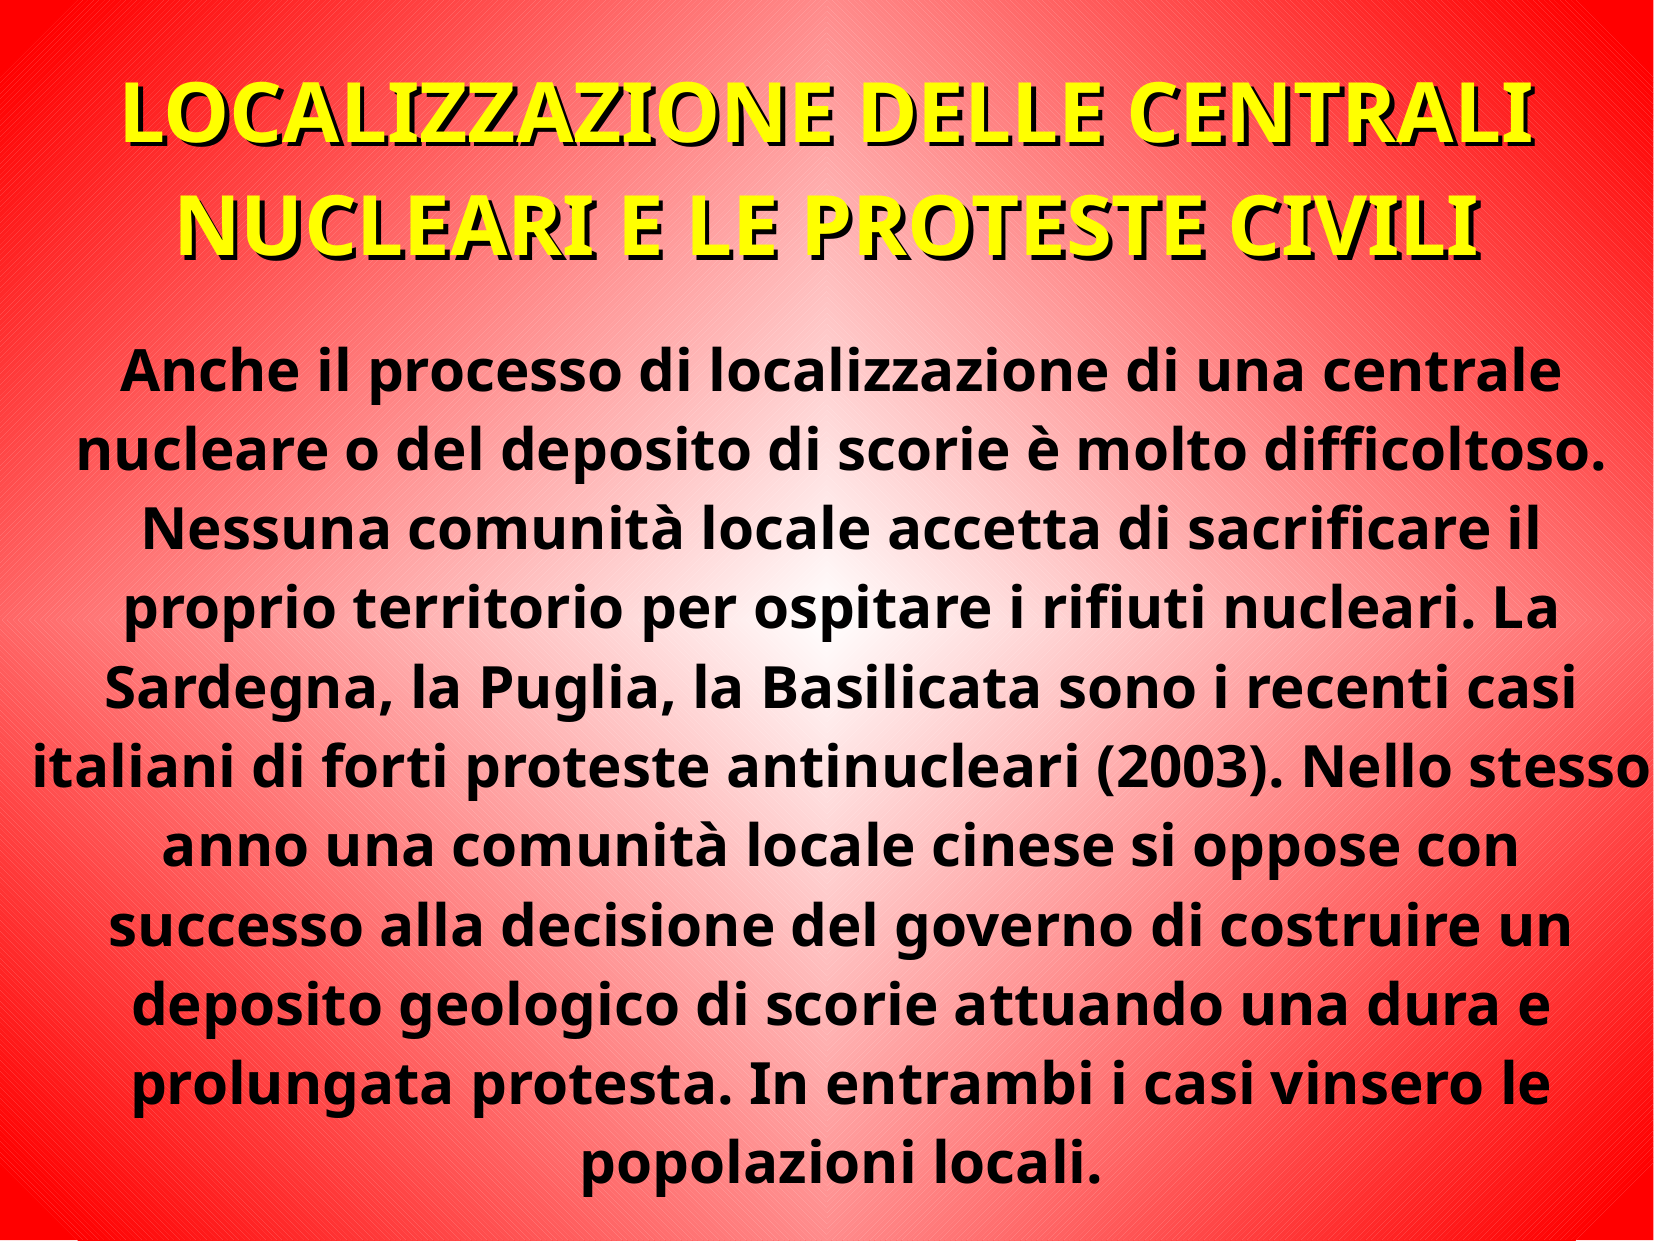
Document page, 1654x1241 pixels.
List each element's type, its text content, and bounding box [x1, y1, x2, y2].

title LOCALIZZAZIONE DELLE CENTRALI NUCLEARI E LE PROTESTE CIVILI [82, 0, 1571, 295]
subtitle Anche il processo di localizzazione di una centrale nucleare o del deposito di scorie è molto difficoltoso. Nessuna comunità locale accetta di sacrificare il proprio territorio per ospitare i rifiuti nucleari. La Sardegna, la Puglia, la Basilicata sono i recenti casi italiani di forti proteste antinucleari (2003). Nello stesso anno una comunità locale cinese si oppose con successo alla decisione del governo di costruire un deposito geologico di scorie attuando una dura e prolungata protesta. In entrambi i casi vinsero le popolazioni locali. [29, 295, 1654, 1241]
